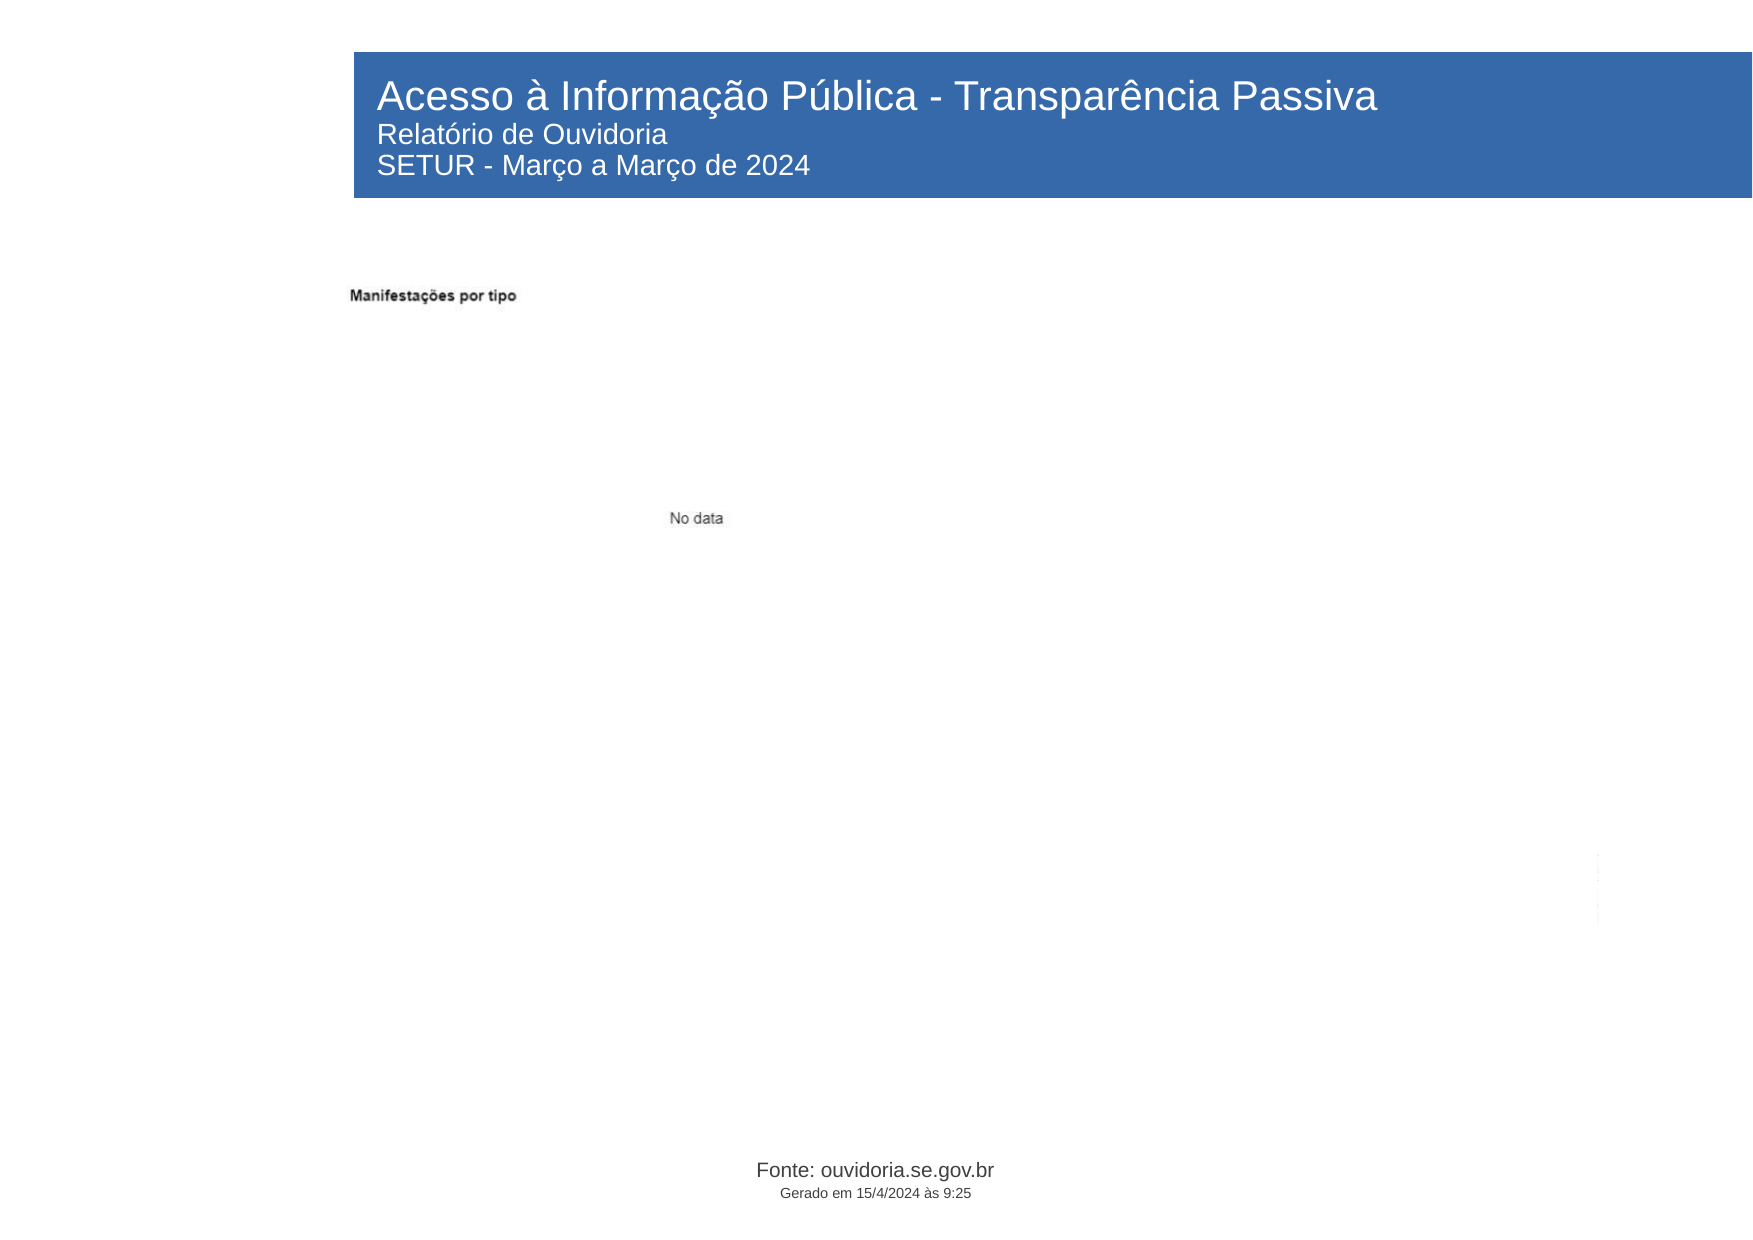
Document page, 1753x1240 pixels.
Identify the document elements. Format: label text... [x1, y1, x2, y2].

text_box Fonte: ouvidoria.se.gov.br [756, 1158, 1023, 1188]
text_box [354, 52, 1752, 198]
text_box Gerado em 15/4/2024 às 9:25 [780, 1184, 999, 1208]
text_box Acesso à Informação Pública - Transparência Passiva Relatório de Ouvidoria SETUR - Março a Março de 2024 [376, 72, 1403, 186]
text_box [155, 211, 1599, 1028]
